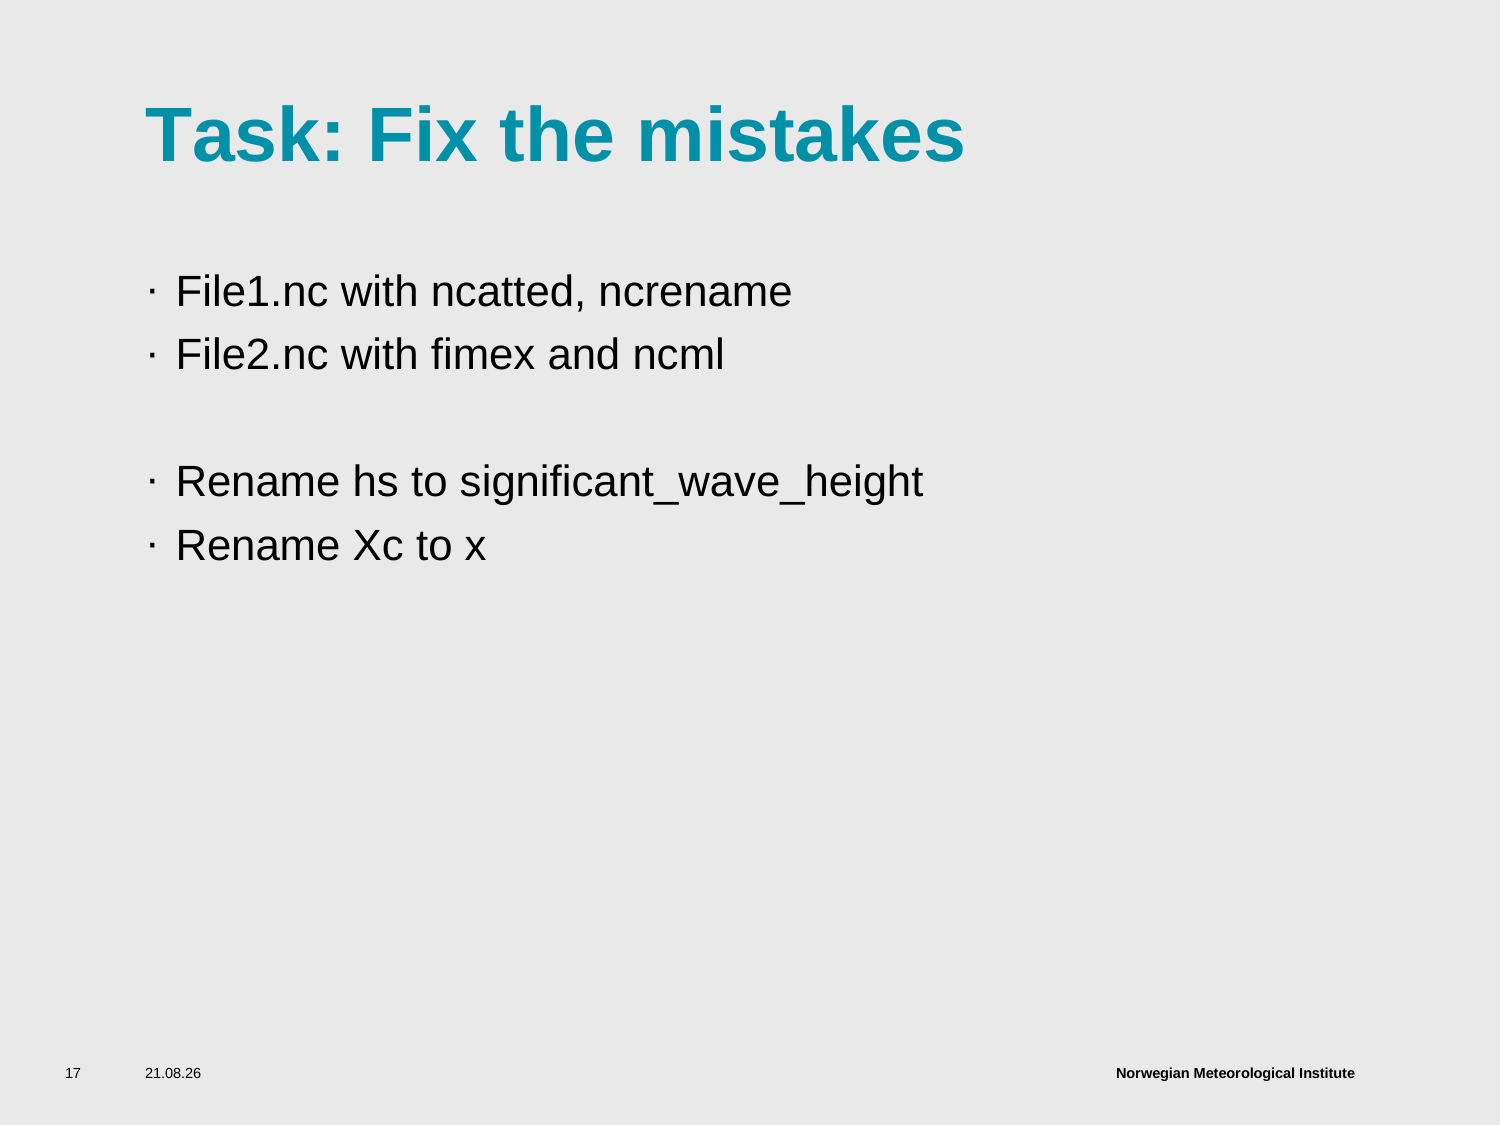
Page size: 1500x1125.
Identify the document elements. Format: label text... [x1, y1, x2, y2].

list File1.nc with ncatted, ncrename File2.nc with fimex and ncml Rename hs to significant_wave_height Rename Xc to x [145, 262, 1355, 915]
title Task: Fix the mistakes [145, 83, 1355, 178]
